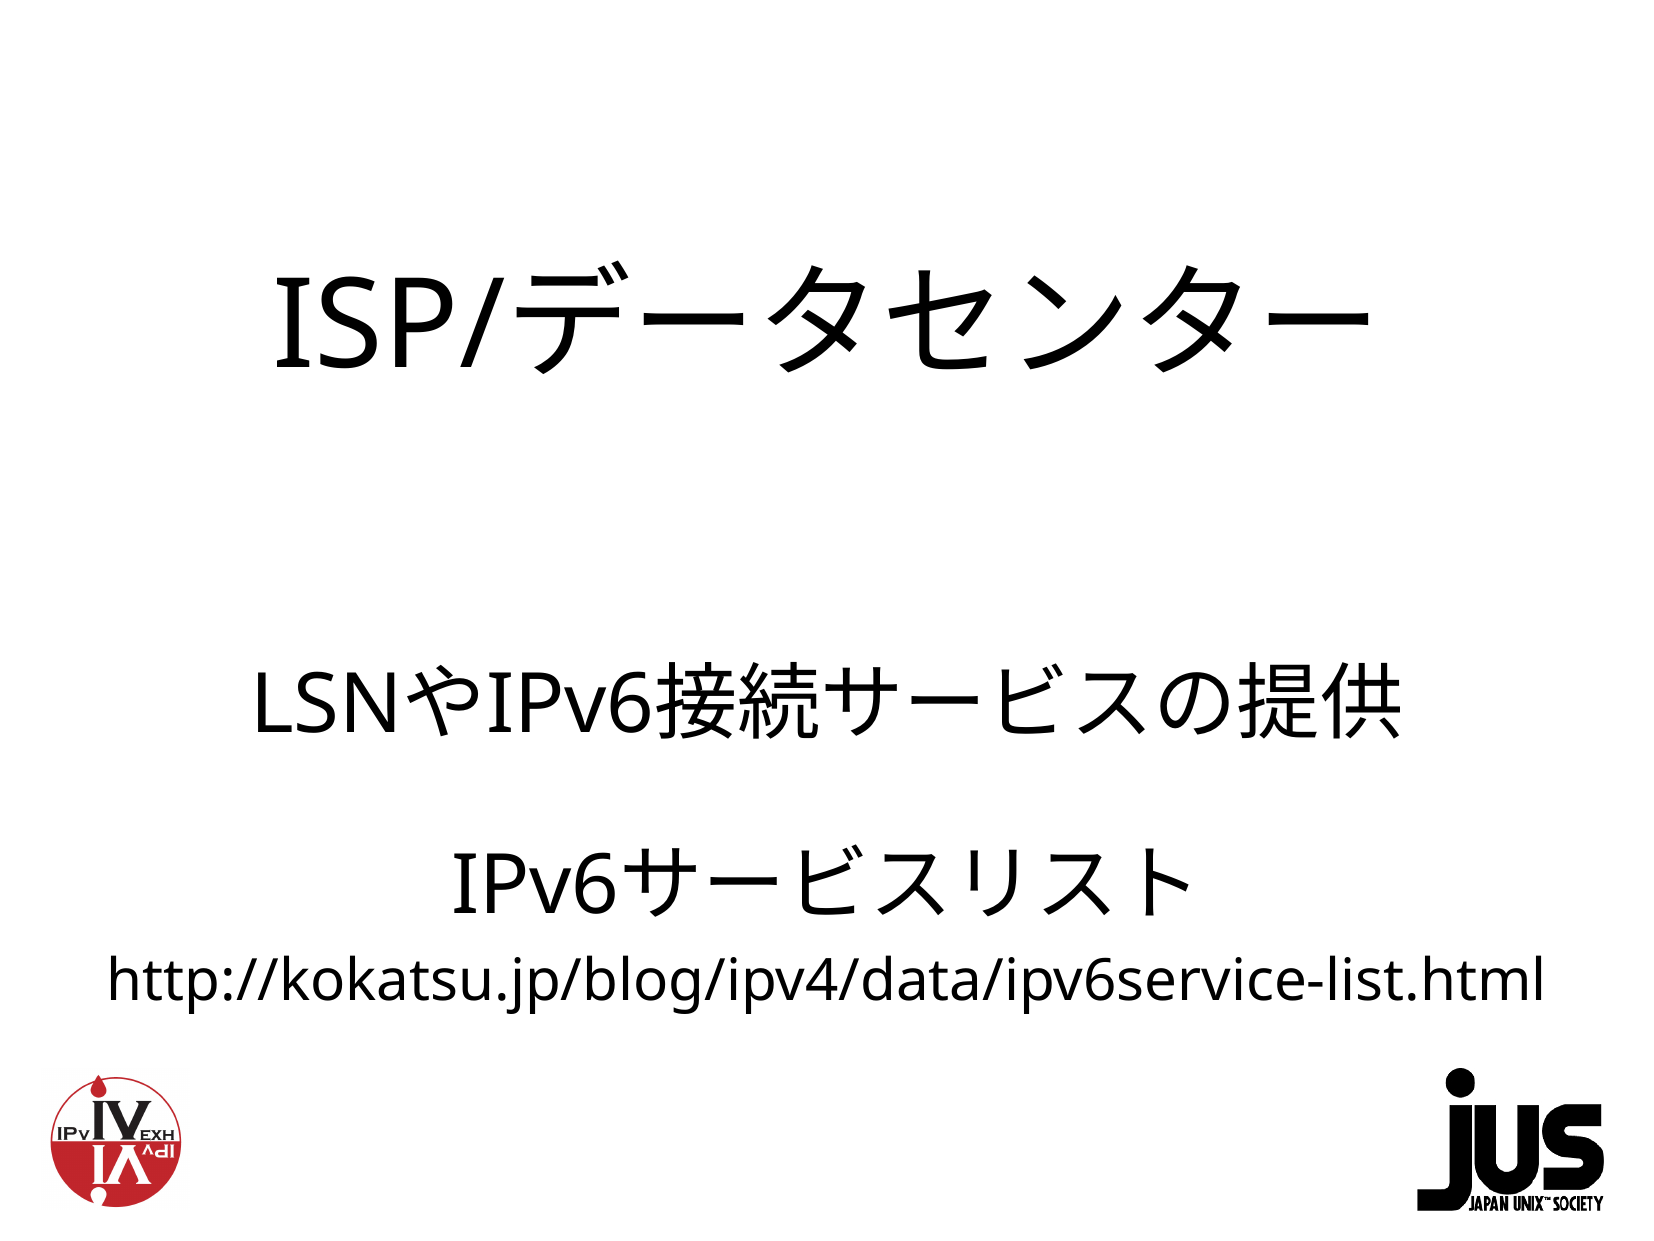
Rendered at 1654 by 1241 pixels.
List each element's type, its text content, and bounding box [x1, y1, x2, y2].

picture [41, 1068, 190, 1210]
picture [1417, 1068, 1604, 1211]
subtitle ISP/データセンター LSNやIPv6接続サービスの提供 IPv6サービスリスト http://kokatsu.jp/blog/ipv4/data/ipv6service-list.html [82, 127, 1571, 1113]
